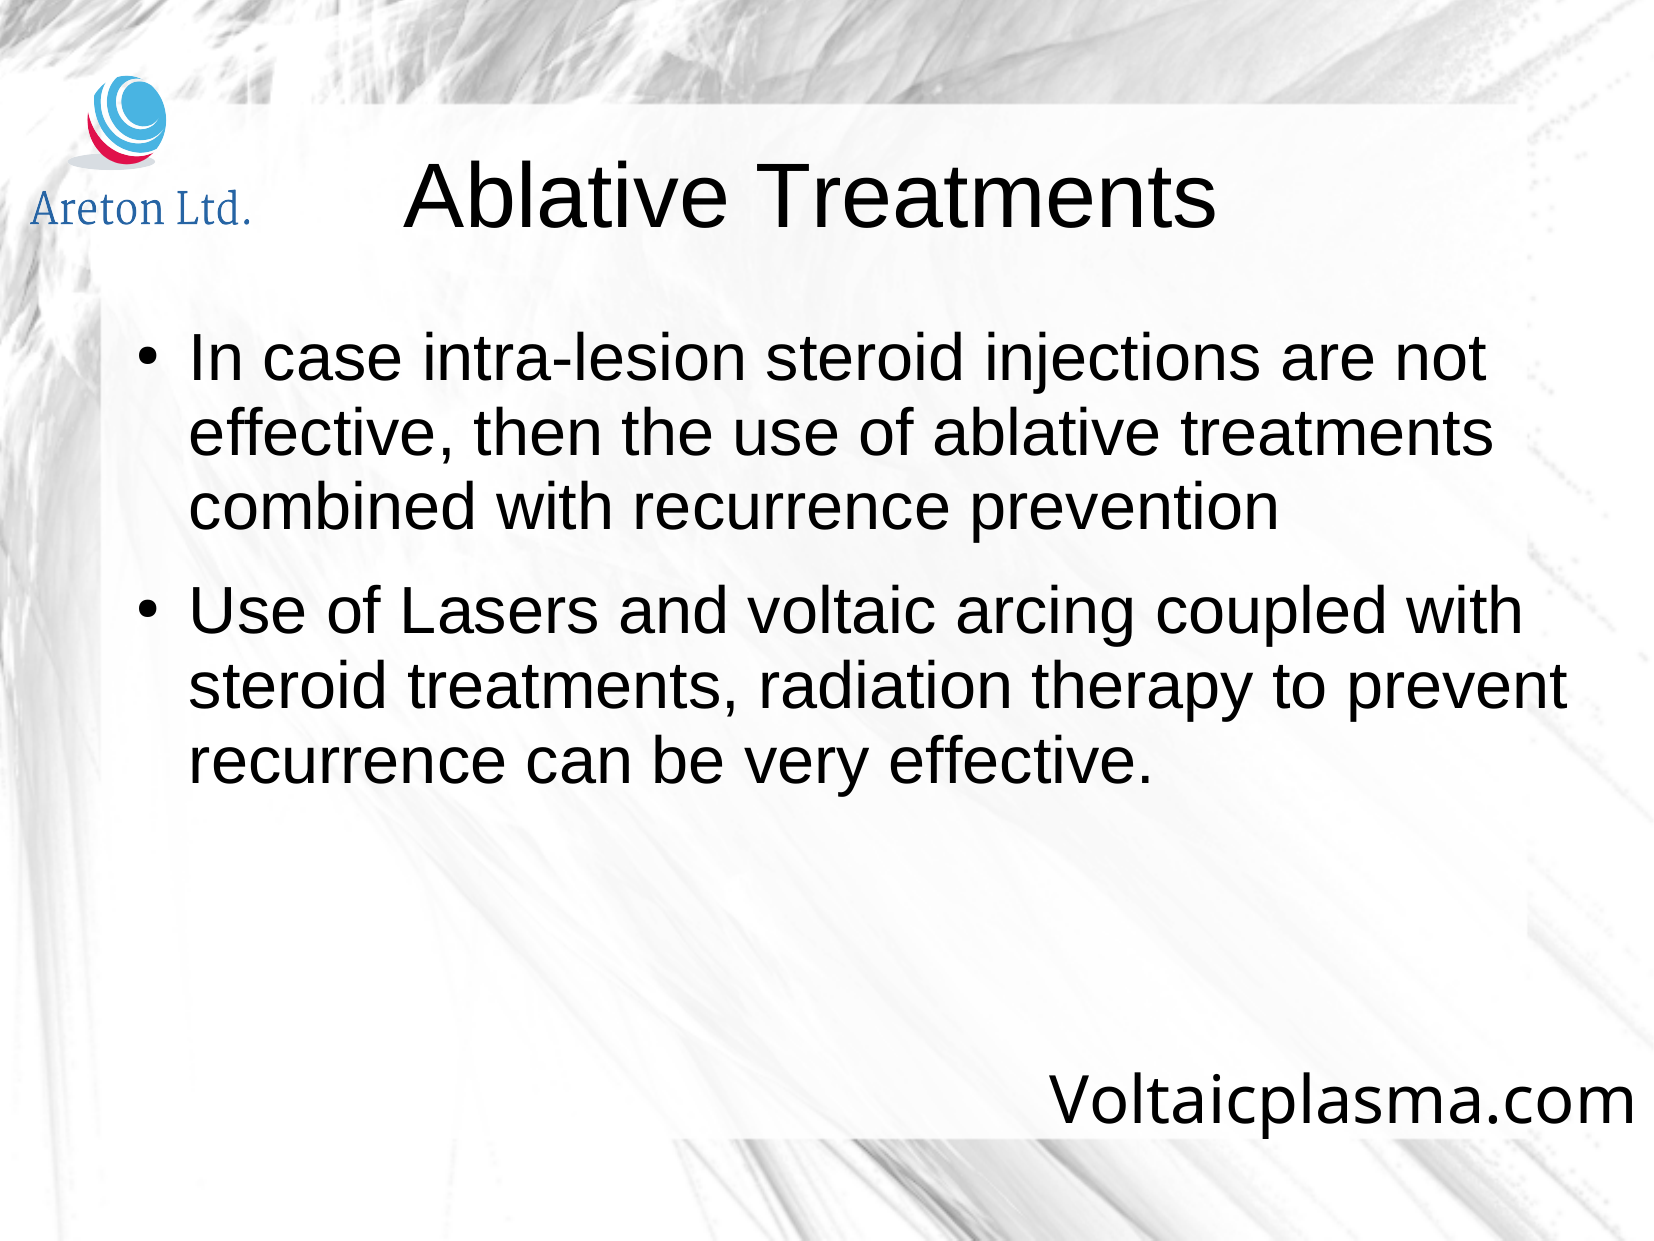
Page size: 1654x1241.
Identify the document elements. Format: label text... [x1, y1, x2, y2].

list In case intra-lesion steroid injections are not effective, then the use of ablative treatments combined with recurrence prevention Use of Lasers and voltaic arcing coupled with steroid treatments, radiation therapy to prevent recurrence can be very effective. [118, 319, 1571, 945]
text_box Voltaicplasma.com [617, 784, 1654, 1241]
title Ablative Treatments [316, 112, 1506, 281]
picture [0, 0, 1654, 1241]
